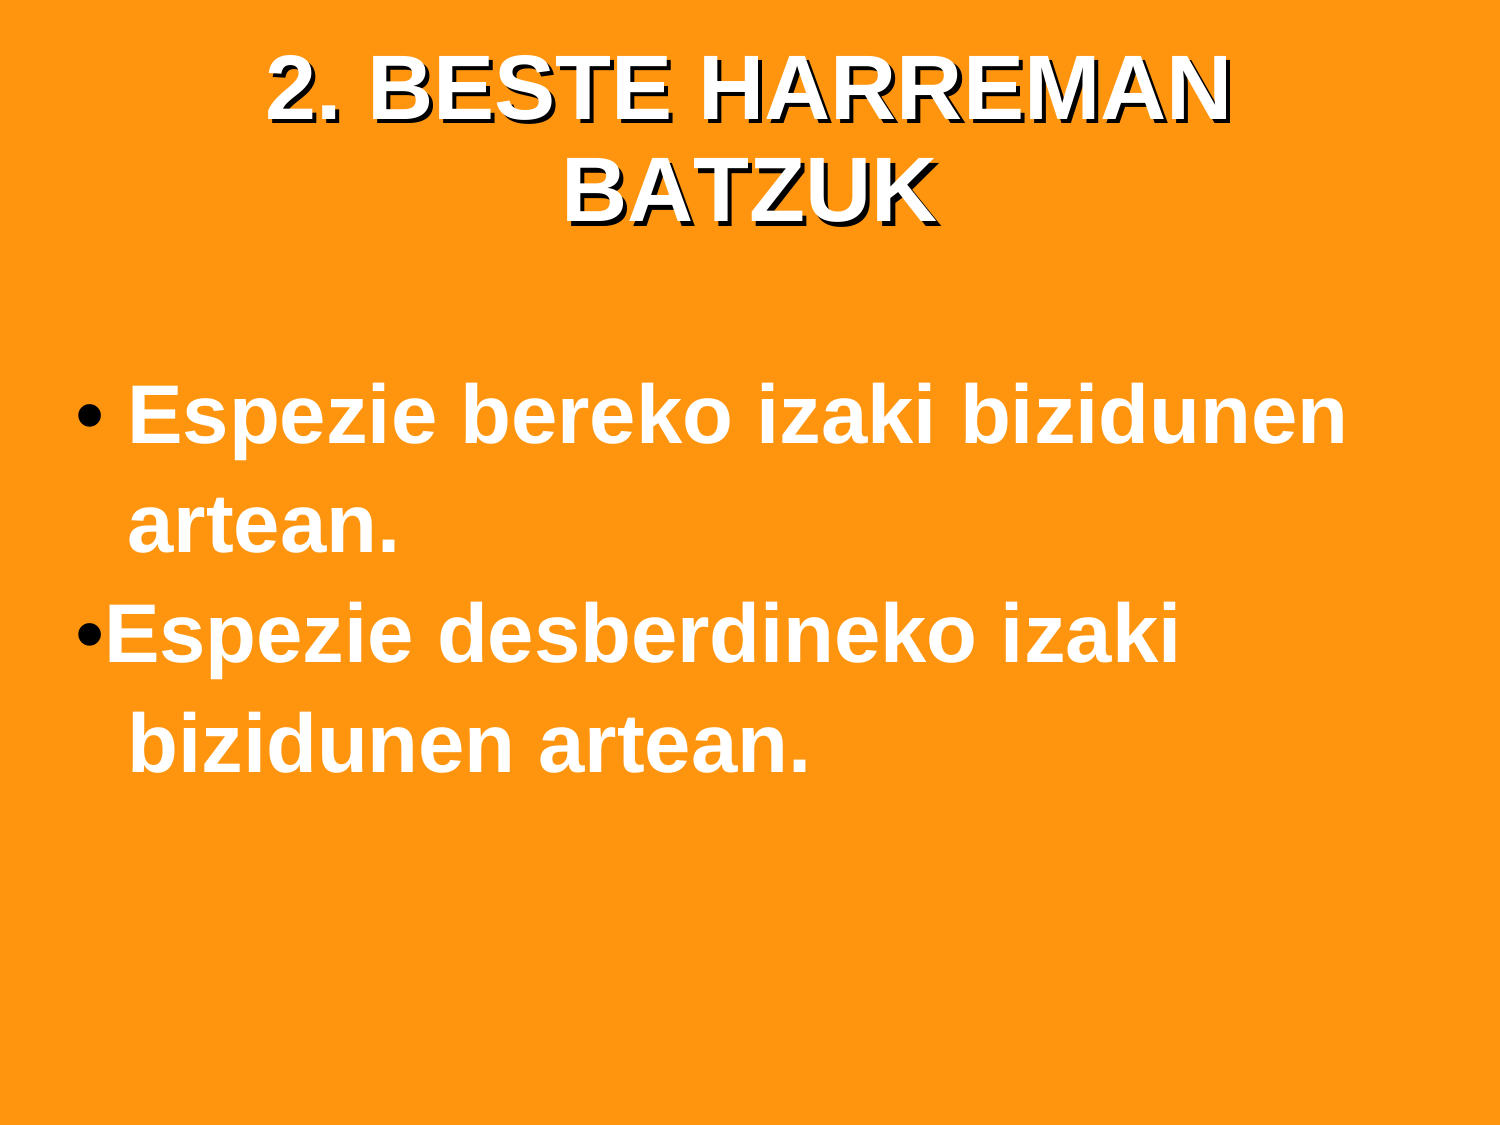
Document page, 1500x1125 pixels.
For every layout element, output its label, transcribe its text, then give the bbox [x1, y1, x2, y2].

subtitle Espezie bereko izaki bizidunen artean. Espezie desberdineko izaki bizidunen artean. [75, 262, 1426, 1006]
title 2. BESTE HARREMAN BATZUK [75, 21, 1426, 257]
